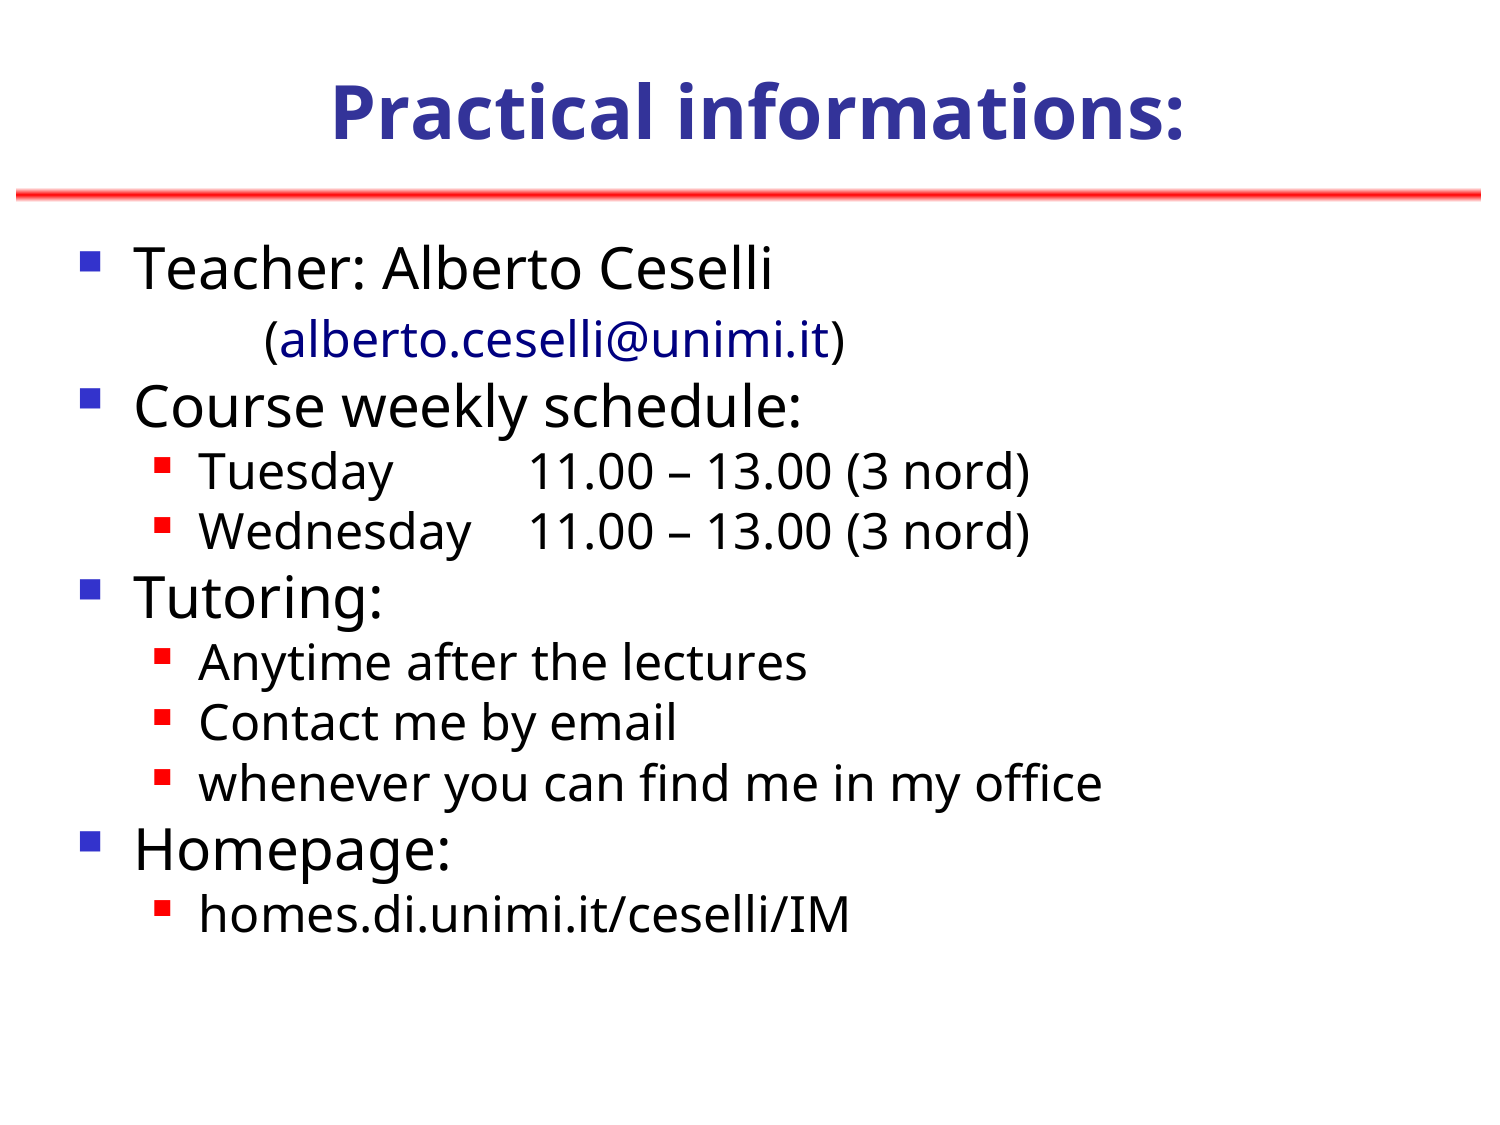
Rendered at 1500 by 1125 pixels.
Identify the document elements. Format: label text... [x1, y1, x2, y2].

title Practical informations: [124, 0, 1391, 163]
list Teacher: Alberto Ceselli (alberto.ceselli@unimi.it) Course weekly schedule: Tuesday 11.00 – 13.00 (3 nord) Wednesday 11.00 – 13.00 (3 nord) Tutoring: Anytime after the lectures Contact me by email whenever you can find me in my office Homepage: homes.di.unimi.it/ceselli/IM [62, 237, 1450, 1075]
